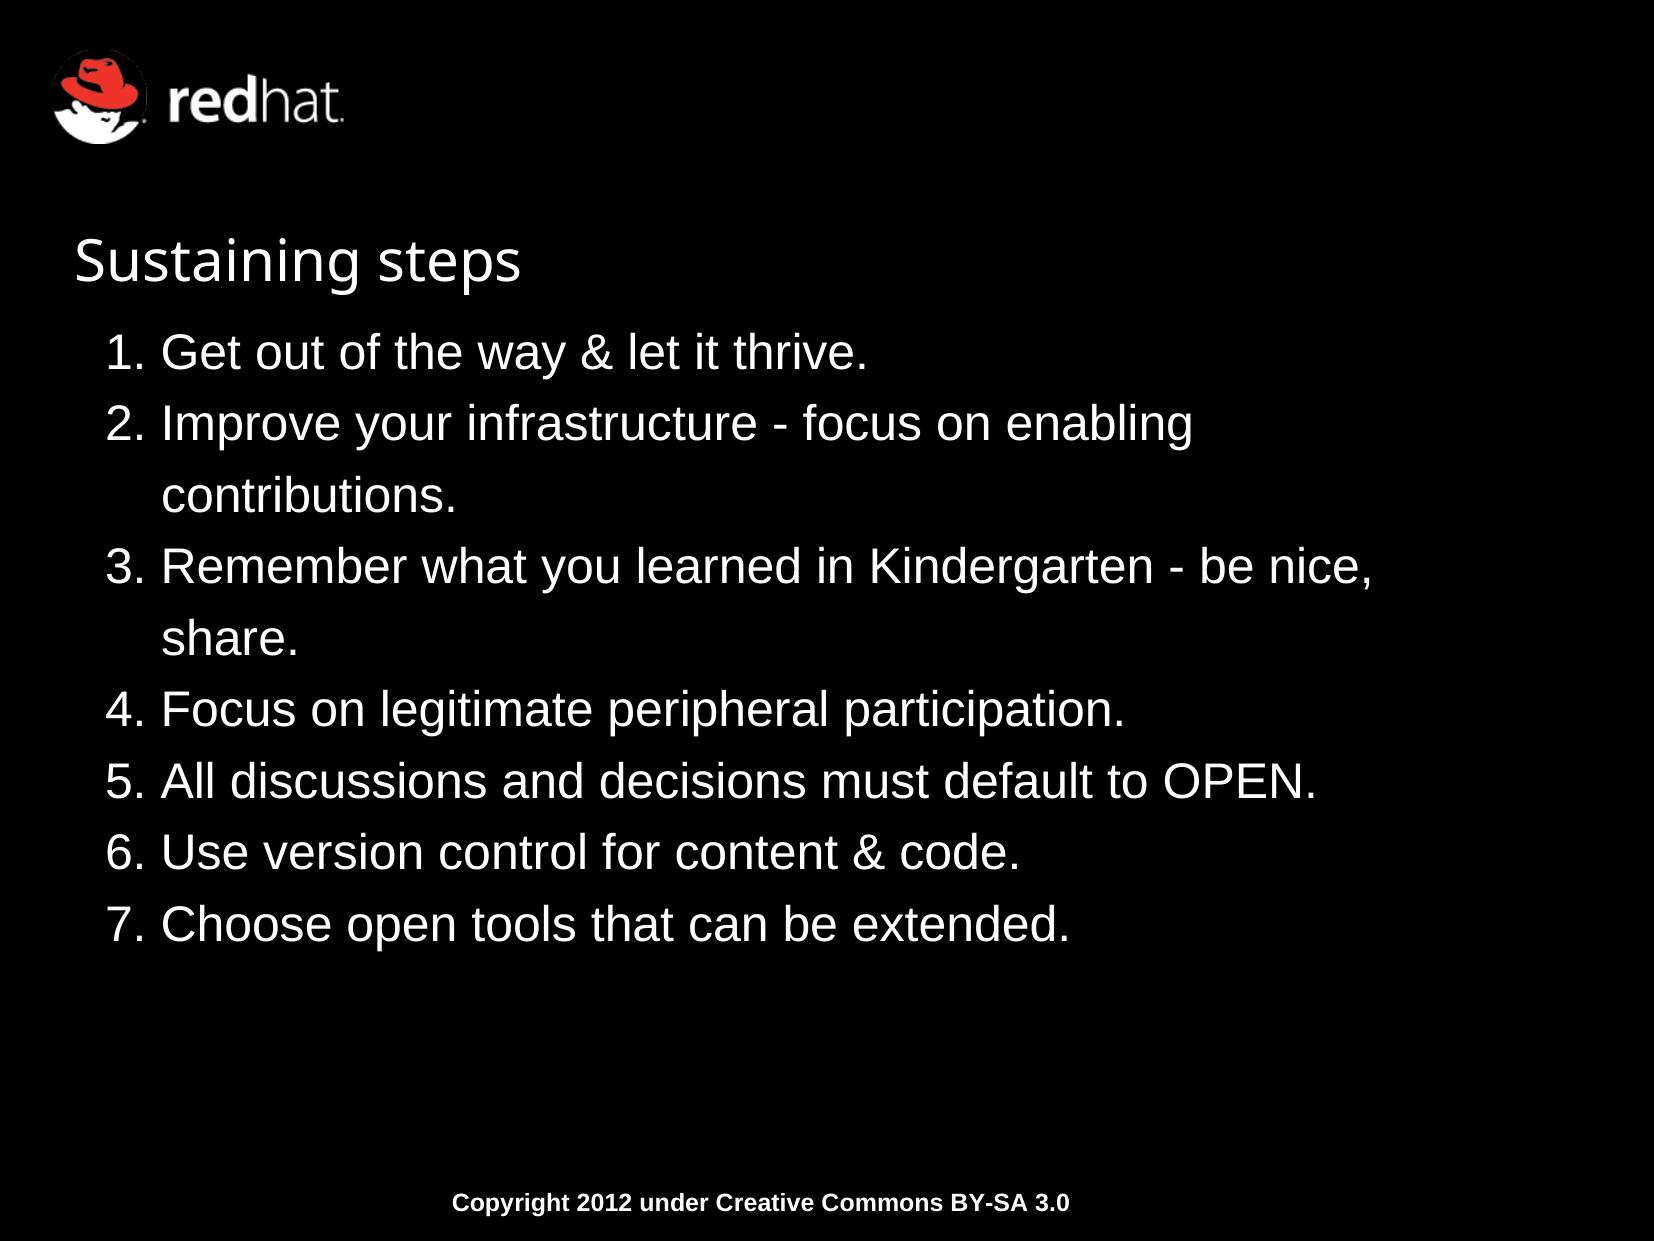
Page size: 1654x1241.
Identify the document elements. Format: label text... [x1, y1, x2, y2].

list 1. Get out of the way & let it thrive. 2. Improve your infrastructure - focus on enabling contributions. 3. Remember what you learned in Kindergarten - be nice, share. 4. Focus on legitimate peripheral participation. 5. All discussions and decisions must default to OPEN. 6. Use version control for content & code. 7. Choose open tools that can be extended. [77, 324, 1500, 1186]
picture [52, 49, 345, 144]
title Sustaining steps [74, 199, 1506, 318]
